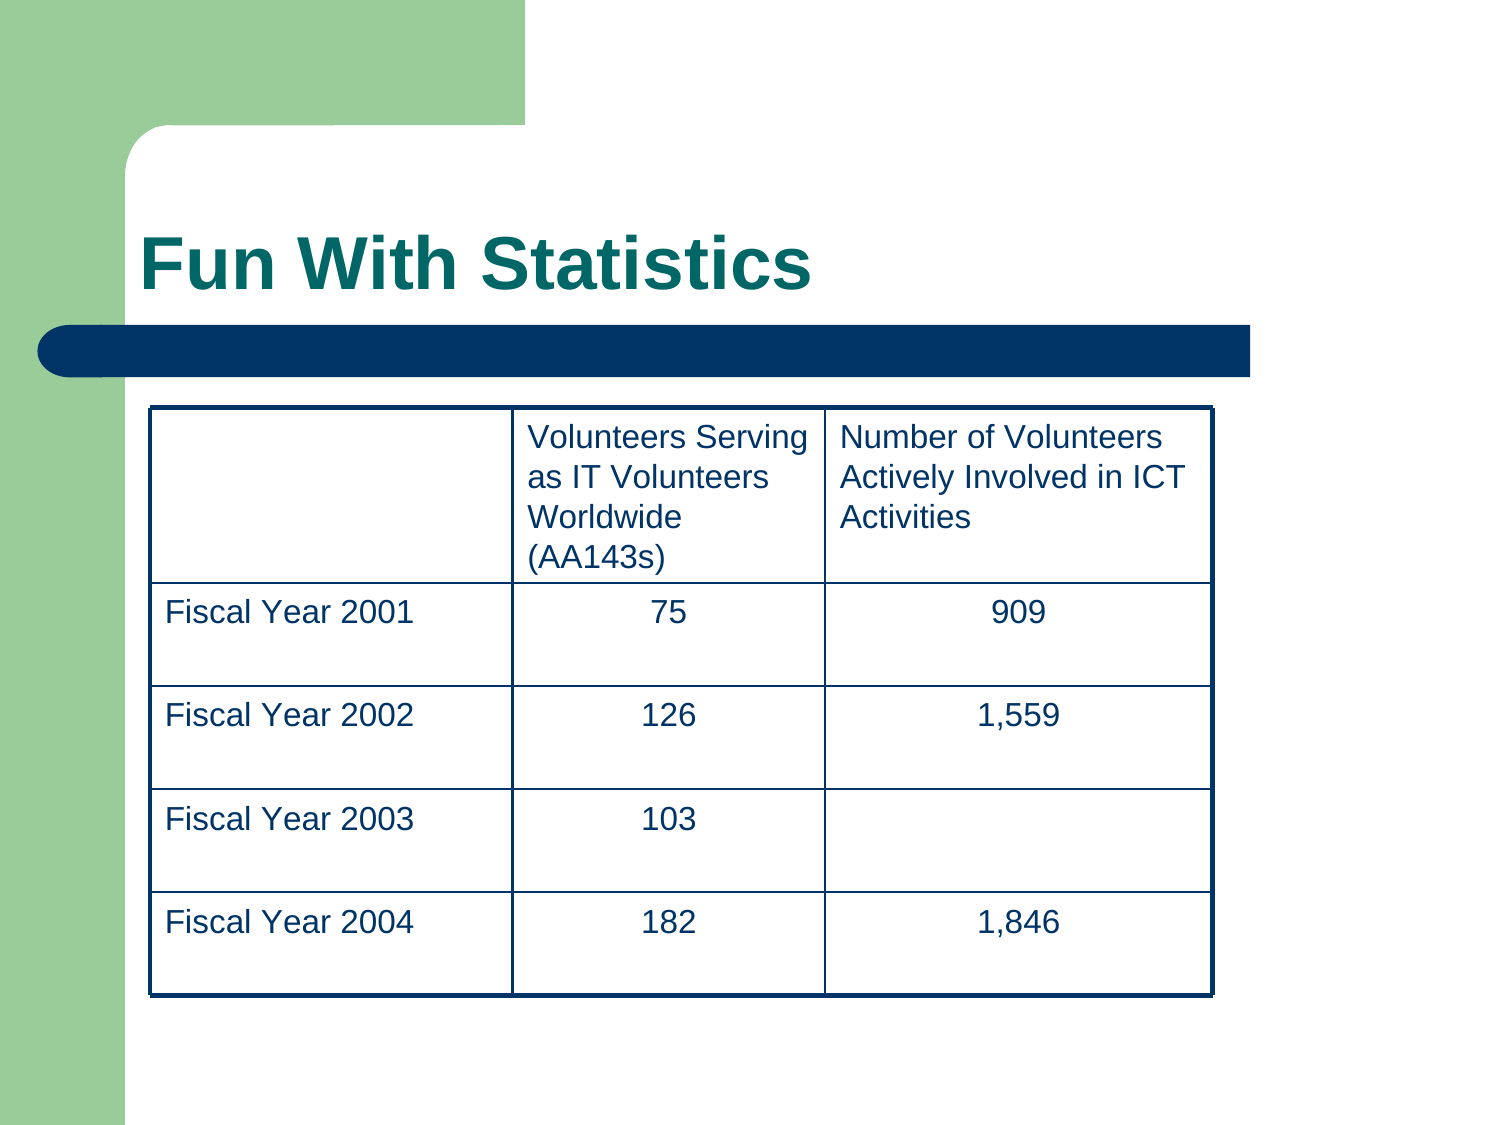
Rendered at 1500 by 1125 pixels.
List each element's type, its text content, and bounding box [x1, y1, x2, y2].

text_box 103 [514, 790, 824, 891]
text_box Fiscal Year 2002 [152, 687, 511, 788]
title Fun With Statistics [124, 124, 1425, 313]
text_box Fiscal Year 2003 [152, 790, 511, 891]
text_box Number of Volunteers Actively Involved in ICT Activities [826, 410, 1210, 582]
text_box 126 [514, 687, 824, 788]
text_box Fiscal Year 2001 [152, 584, 511, 685]
text_box 75 [514, 584, 824, 685]
text_box Fiscal Year 2004 [152, 893, 511, 993]
text_box Volunteers Serving as IT Volunteers Worldwide (AA143s) [514, 410, 824, 582]
text_box 1,846 [826, 893, 1210, 993]
text_box 1,559 [826, 687, 1210, 788]
text_box 182 [514, 893, 824, 993]
text_box 909 [826, 584, 1210, 685]
